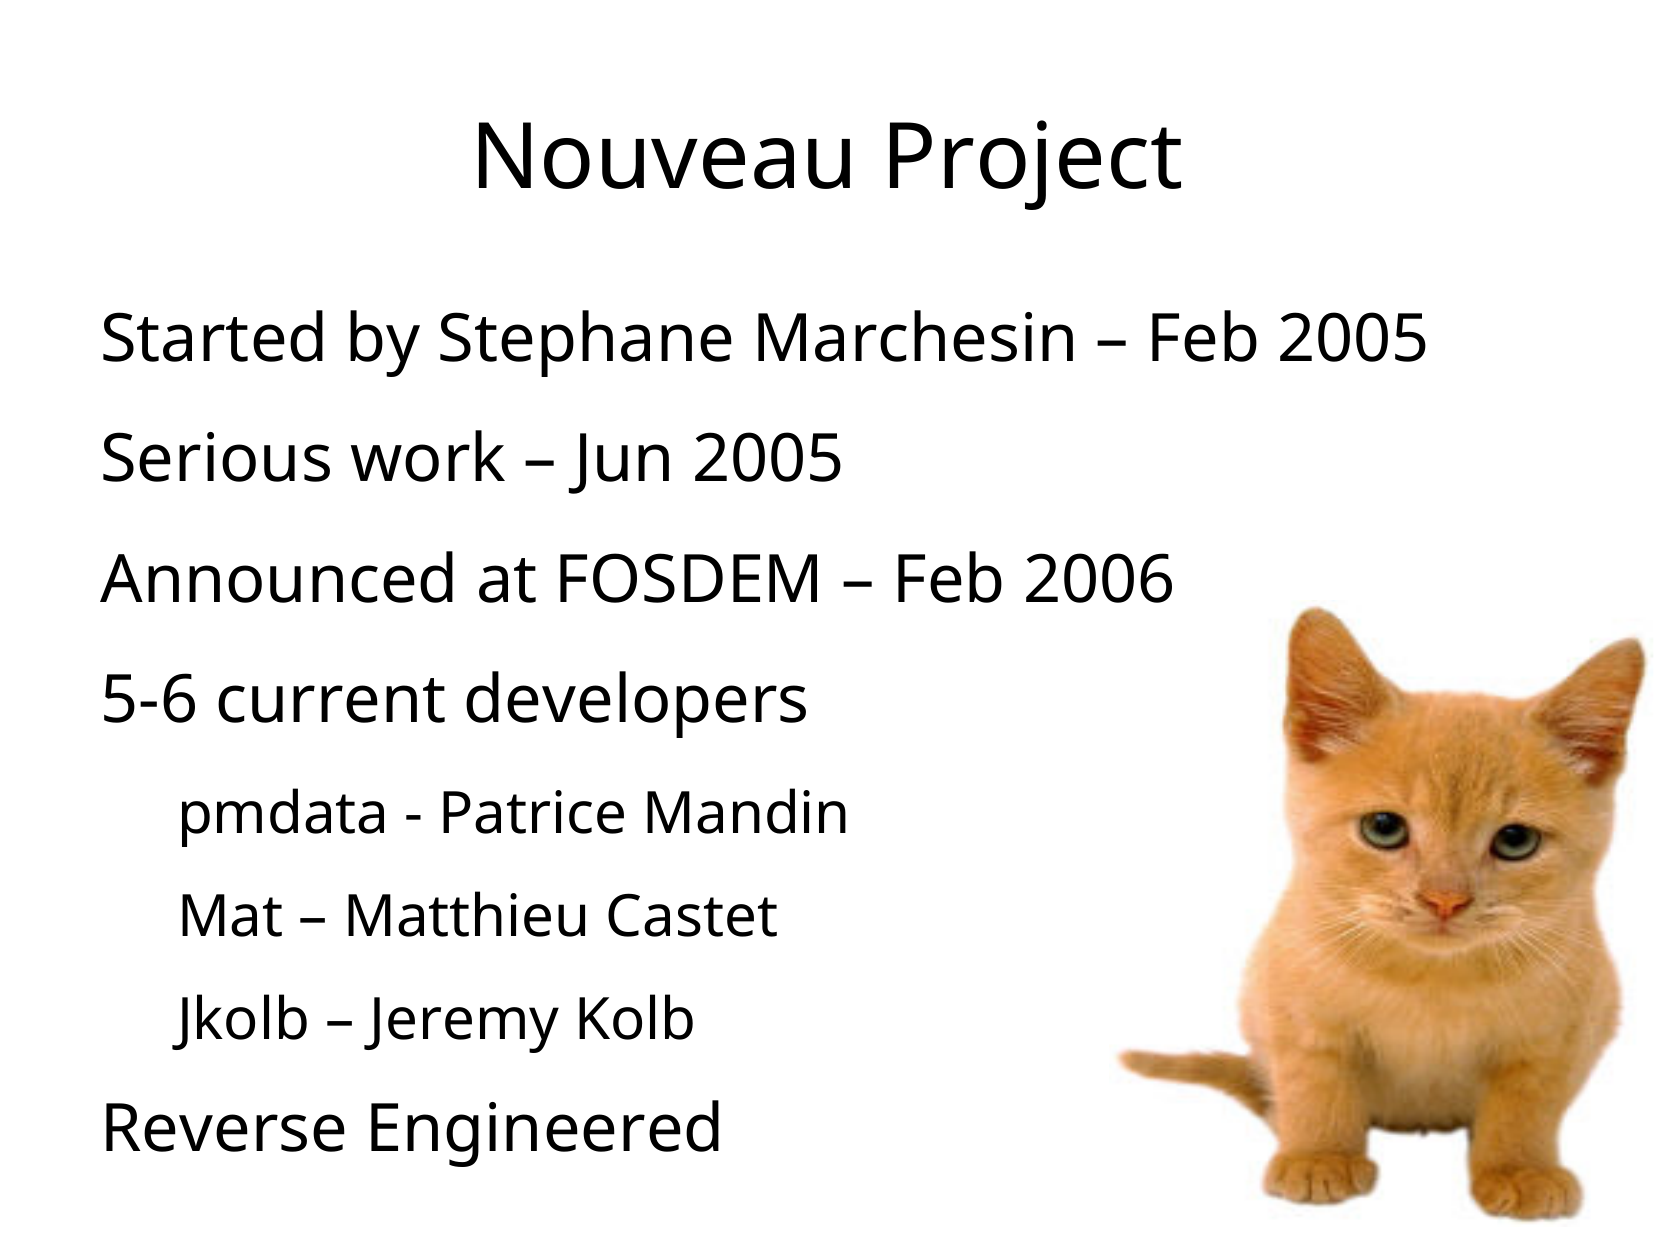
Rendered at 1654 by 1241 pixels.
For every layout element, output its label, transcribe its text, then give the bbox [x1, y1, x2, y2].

title Nouveau Project [82, 49, 1571, 257]
list Started by Stephane Marchesin – Feb 2005 Serious work – Jun 2005 Announced at FOSDEM – Feb 2006 5-6 current developers pmdata - Patrice Mandin Mat – Matthieu Castet Jkolb – Jeremy Kolb Reverse Engineered [82, 290, 1571, 1109]
picture [1109, 600, 1654, 1227]
